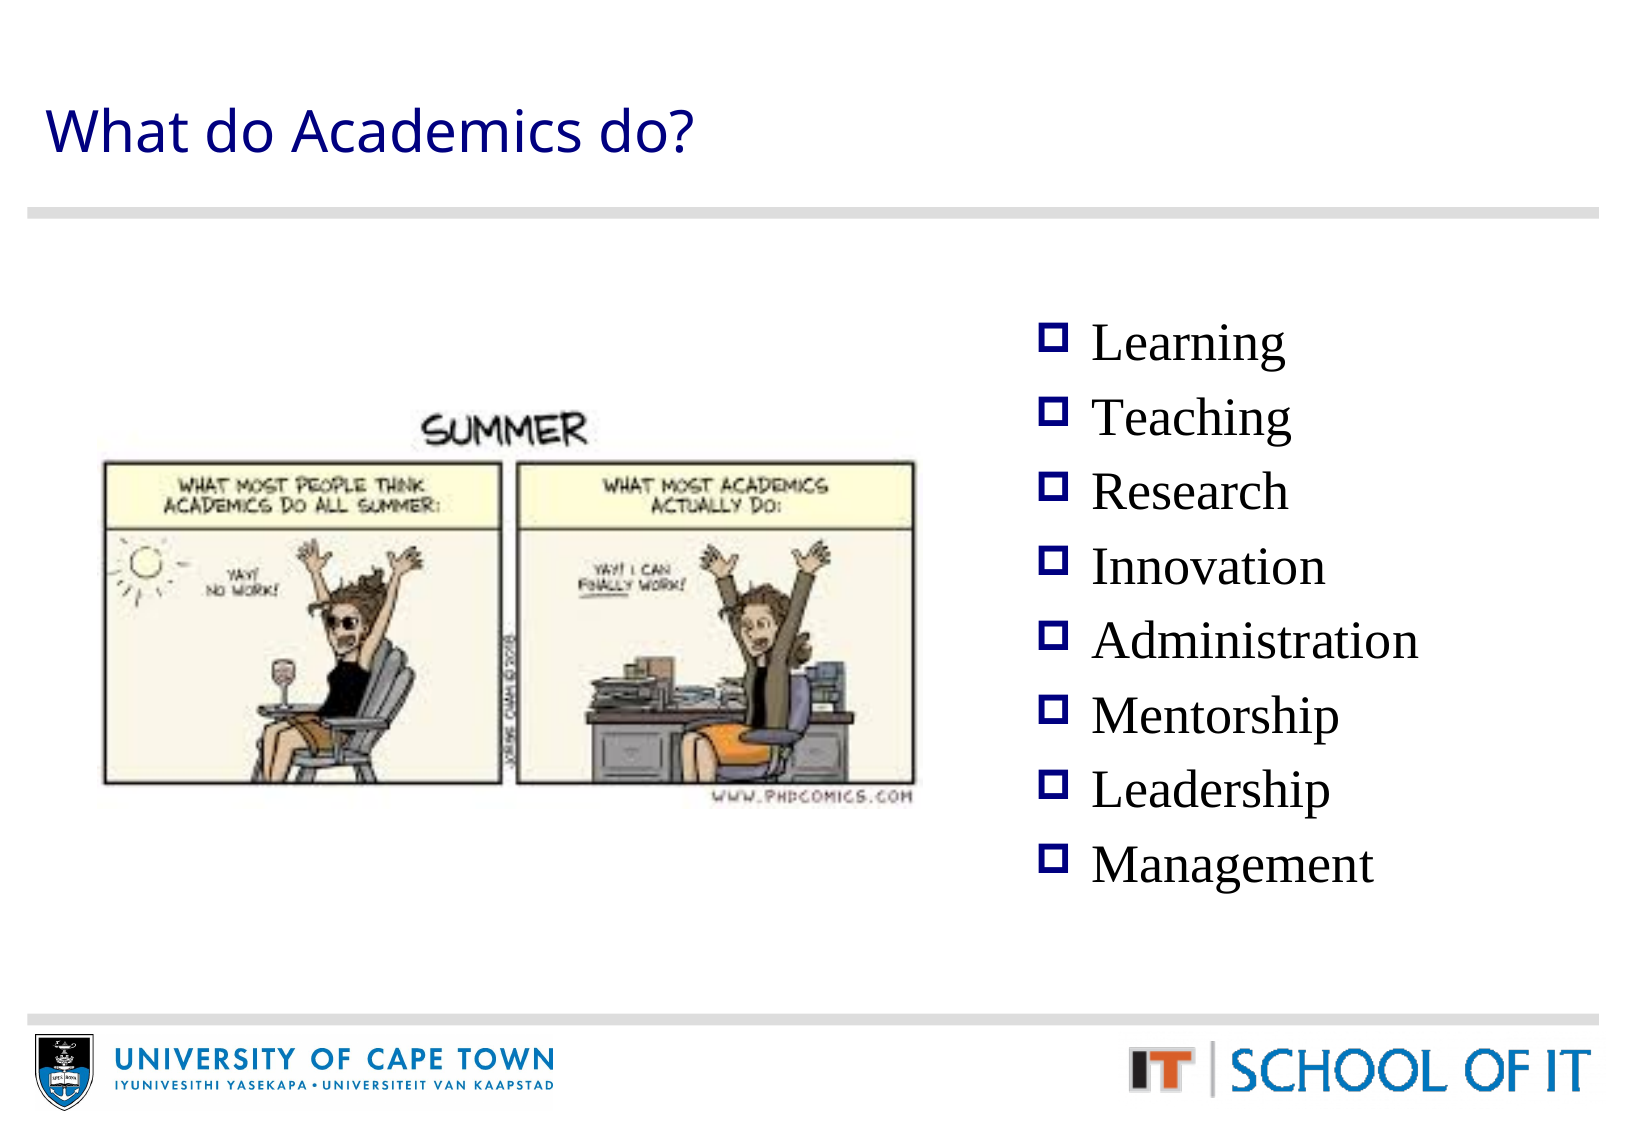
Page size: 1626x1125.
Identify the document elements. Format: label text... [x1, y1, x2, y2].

title What do Academics do? [45, 66, 1583, 194]
picture [97, 390, 923, 809]
list Learning Teaching Research Innovation Administration Mentorship Leadership Management [1035, 312, 1478, 969]
picture [1118, 1030, 1606, 1109]
picture [35, 1034, 553, 1111]
